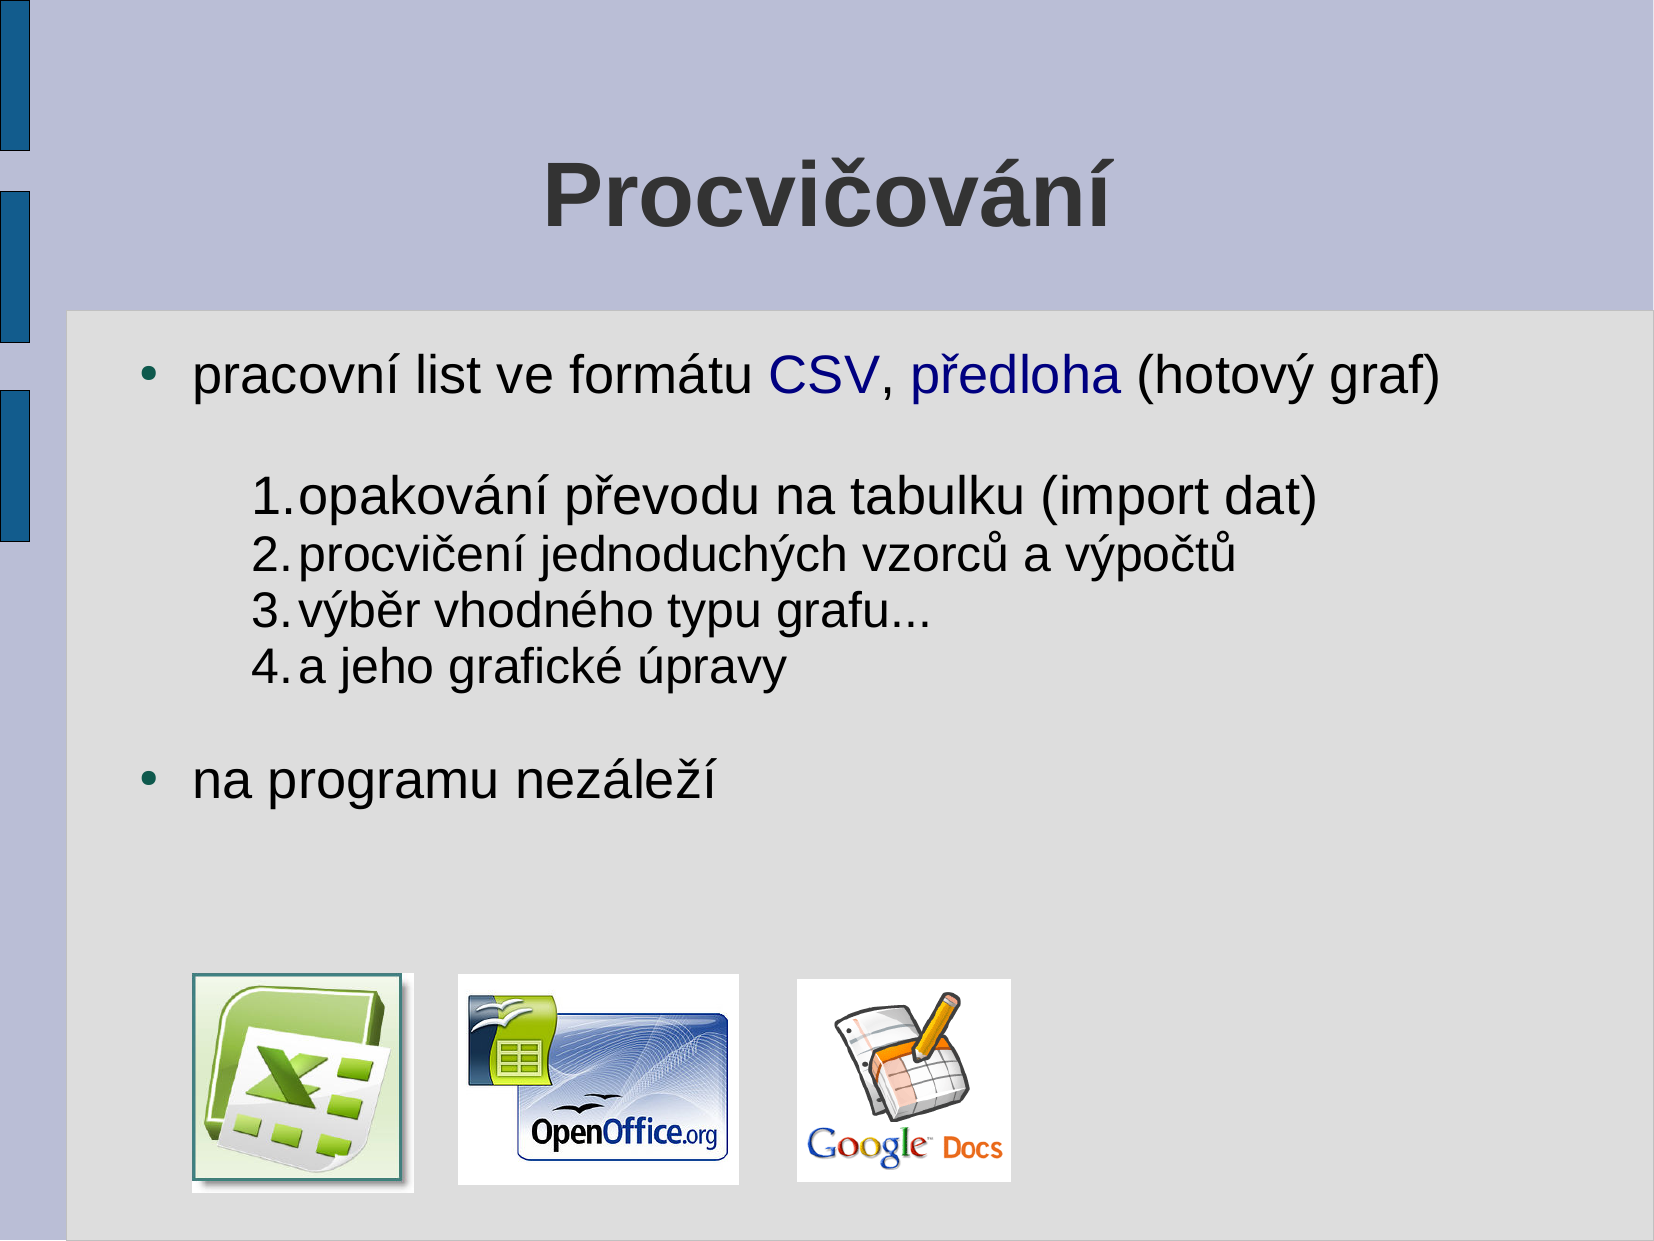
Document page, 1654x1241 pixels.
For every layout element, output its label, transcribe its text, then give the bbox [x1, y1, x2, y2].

title Procvičování [121, 91, 1534, 299]
picture [192, 973, 414, 1193]
list pracovní list ve formátu CSV, předloha (hotový graf) opakování převodu na tabulku (import dat) procvičení jednoduchých vzorců a výpočtů výběr vhodného typu grafu... a jeho grafické úpravy na programu nezáleží [121, 344, 1534, 1127]
picture [797, 979, 1011, 1182]
picture [458, 974, 739, 1185]
